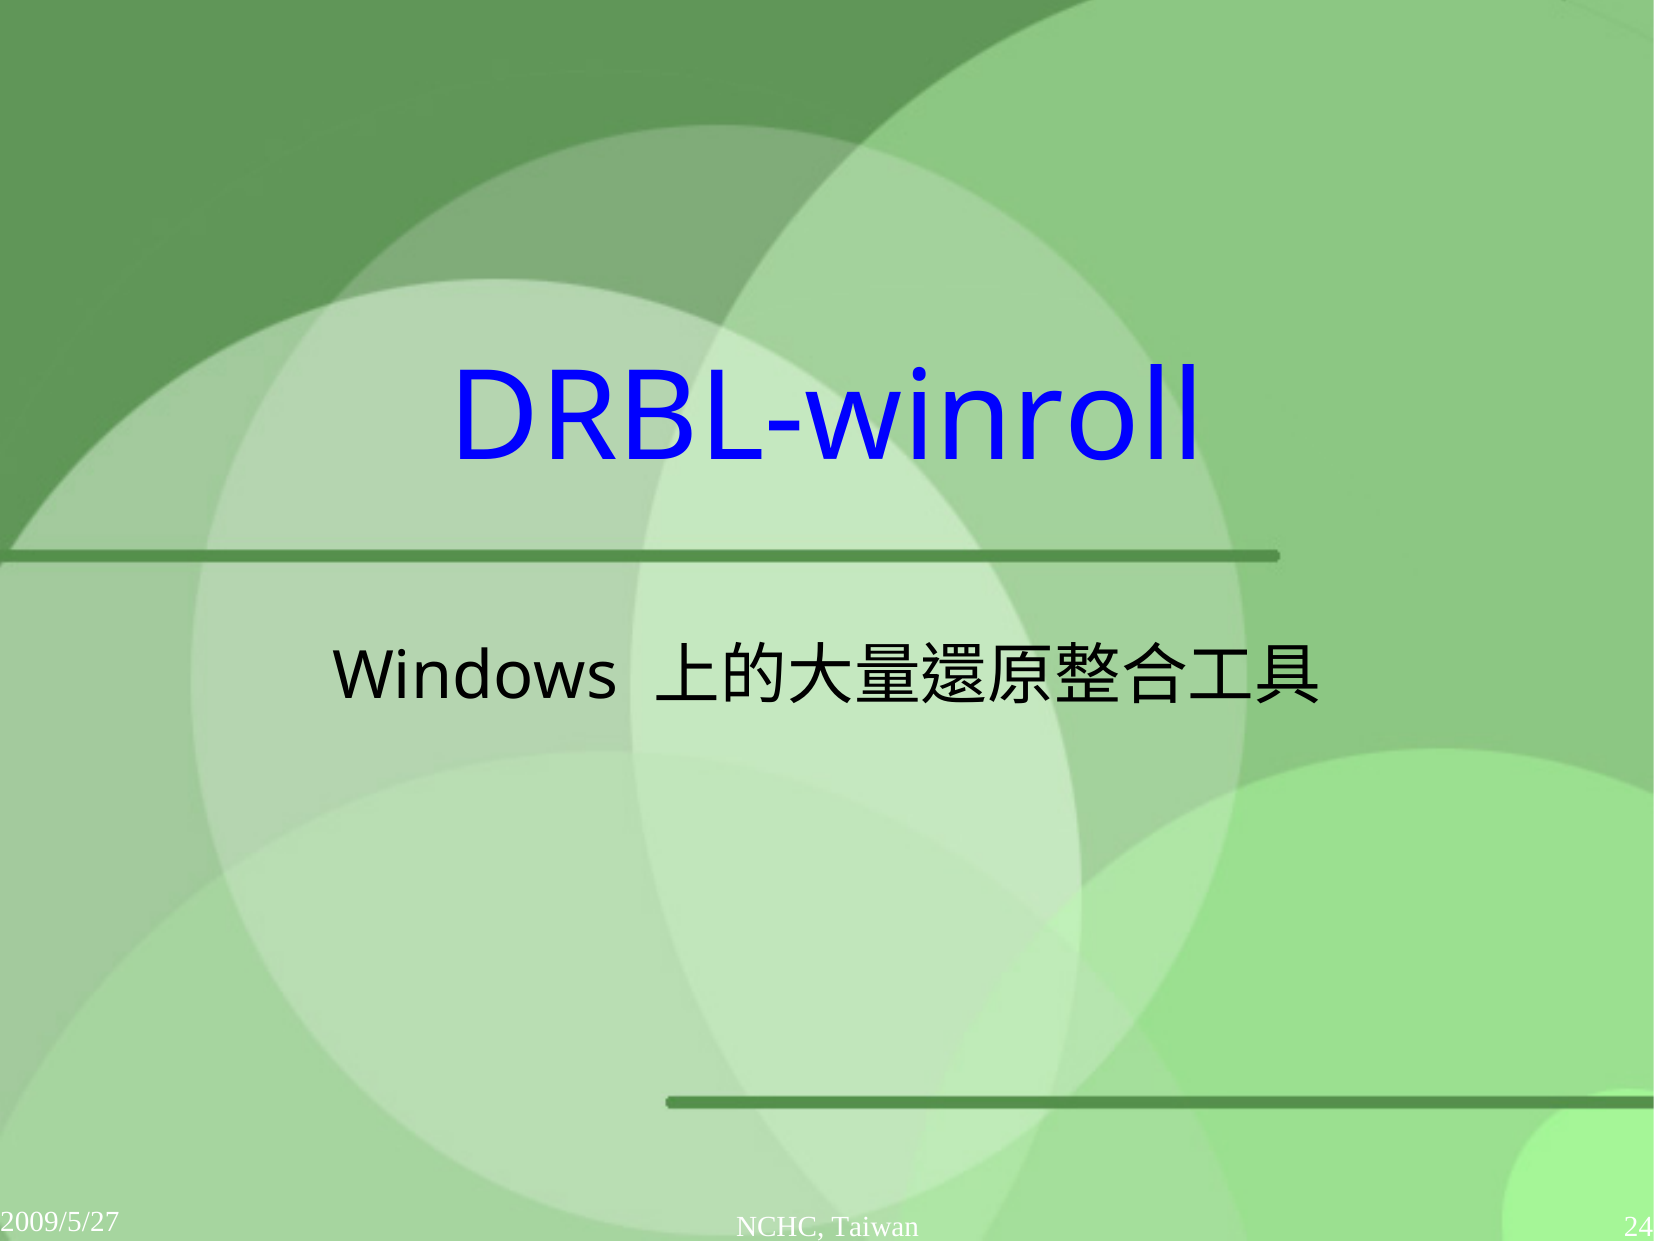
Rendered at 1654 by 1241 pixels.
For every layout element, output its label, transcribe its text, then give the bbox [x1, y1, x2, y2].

title DRBL-winroll Windows 上的大量還原整合工具 [59, 364, 1595, 680]
picture [0, 0, 1654, 1241]
